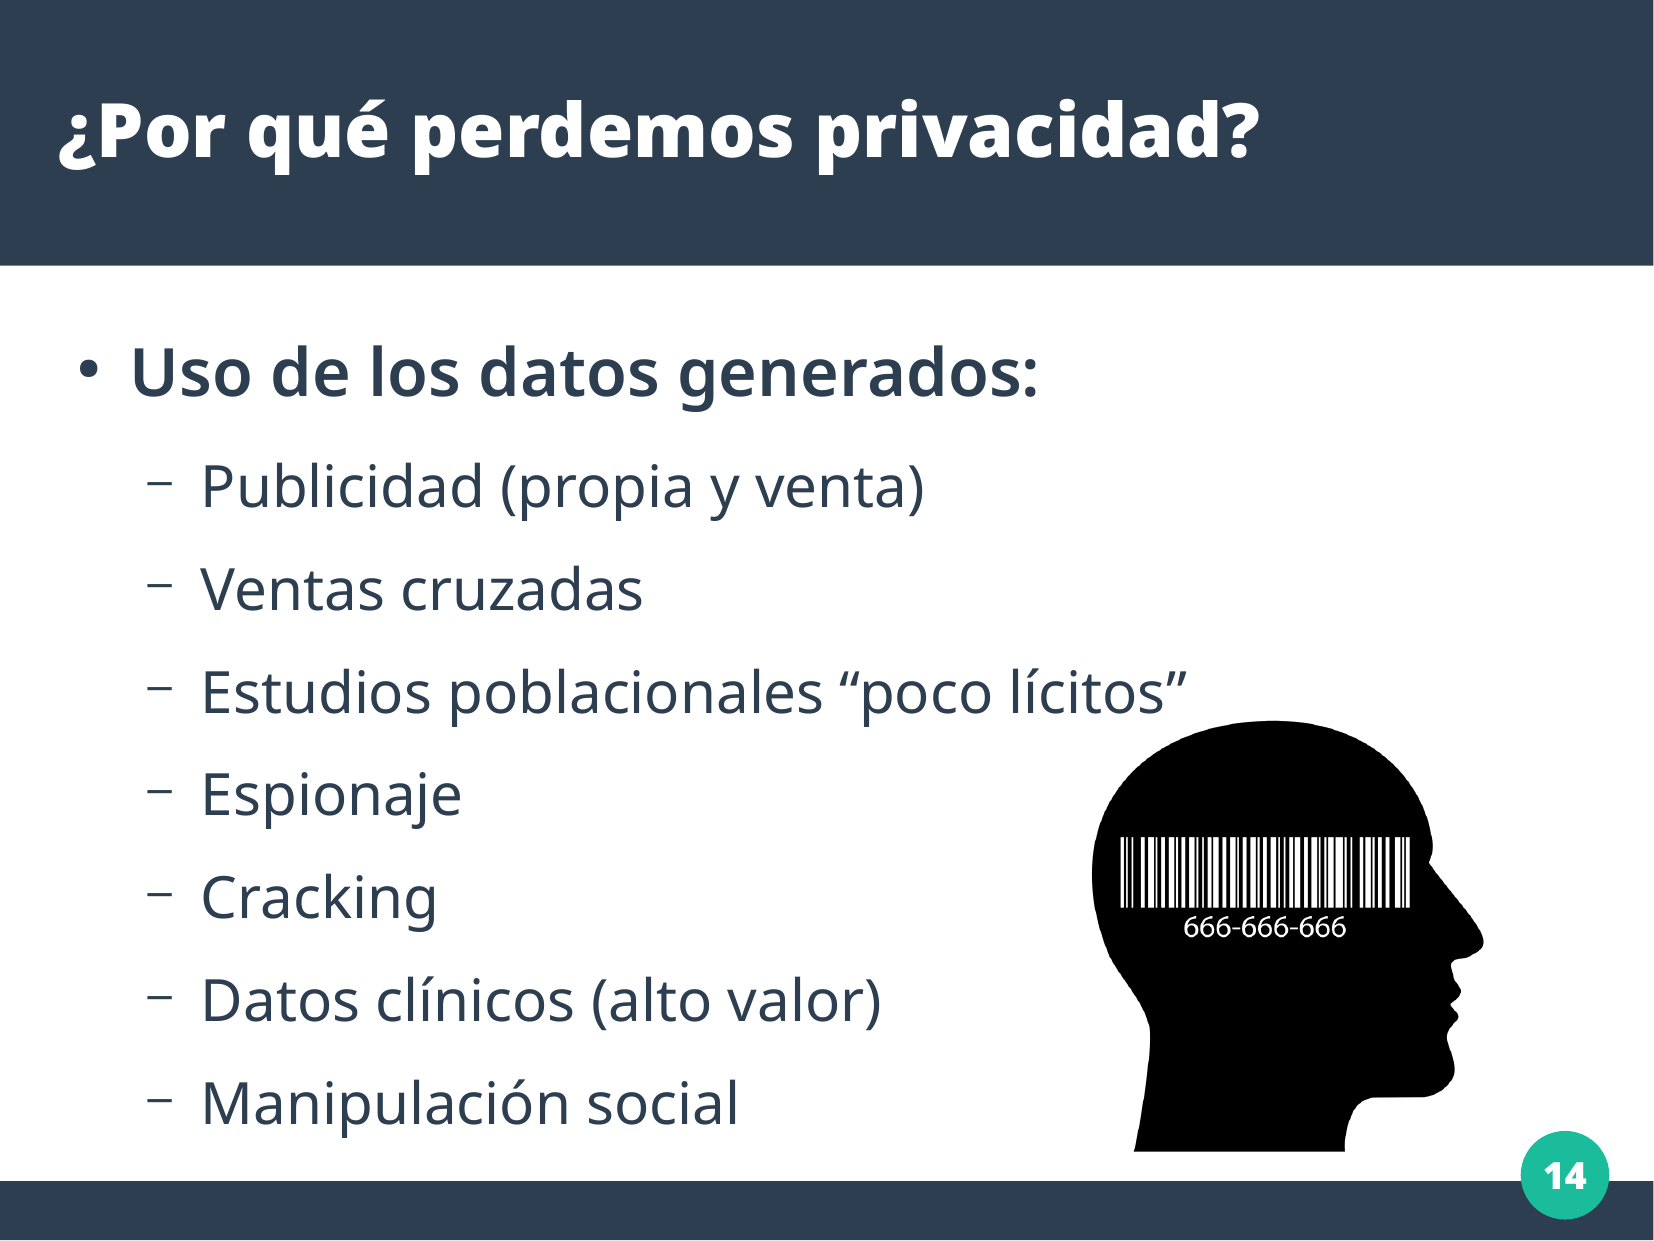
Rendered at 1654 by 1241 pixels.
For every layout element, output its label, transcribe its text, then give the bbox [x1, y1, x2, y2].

picture [1091, 720, 1484, 1152]
list Uso de los datos generados: Publicidad (propia y venta) Ventas cruzadas Estudios poblacionales “poco lícitos” Espionaje Cracking Datos clínicos (alto valor) Manipulación social [59, 324, 1595, 1152]
title ¿Por qué perdemos privacidad? [59, 49, 1595, 207]
